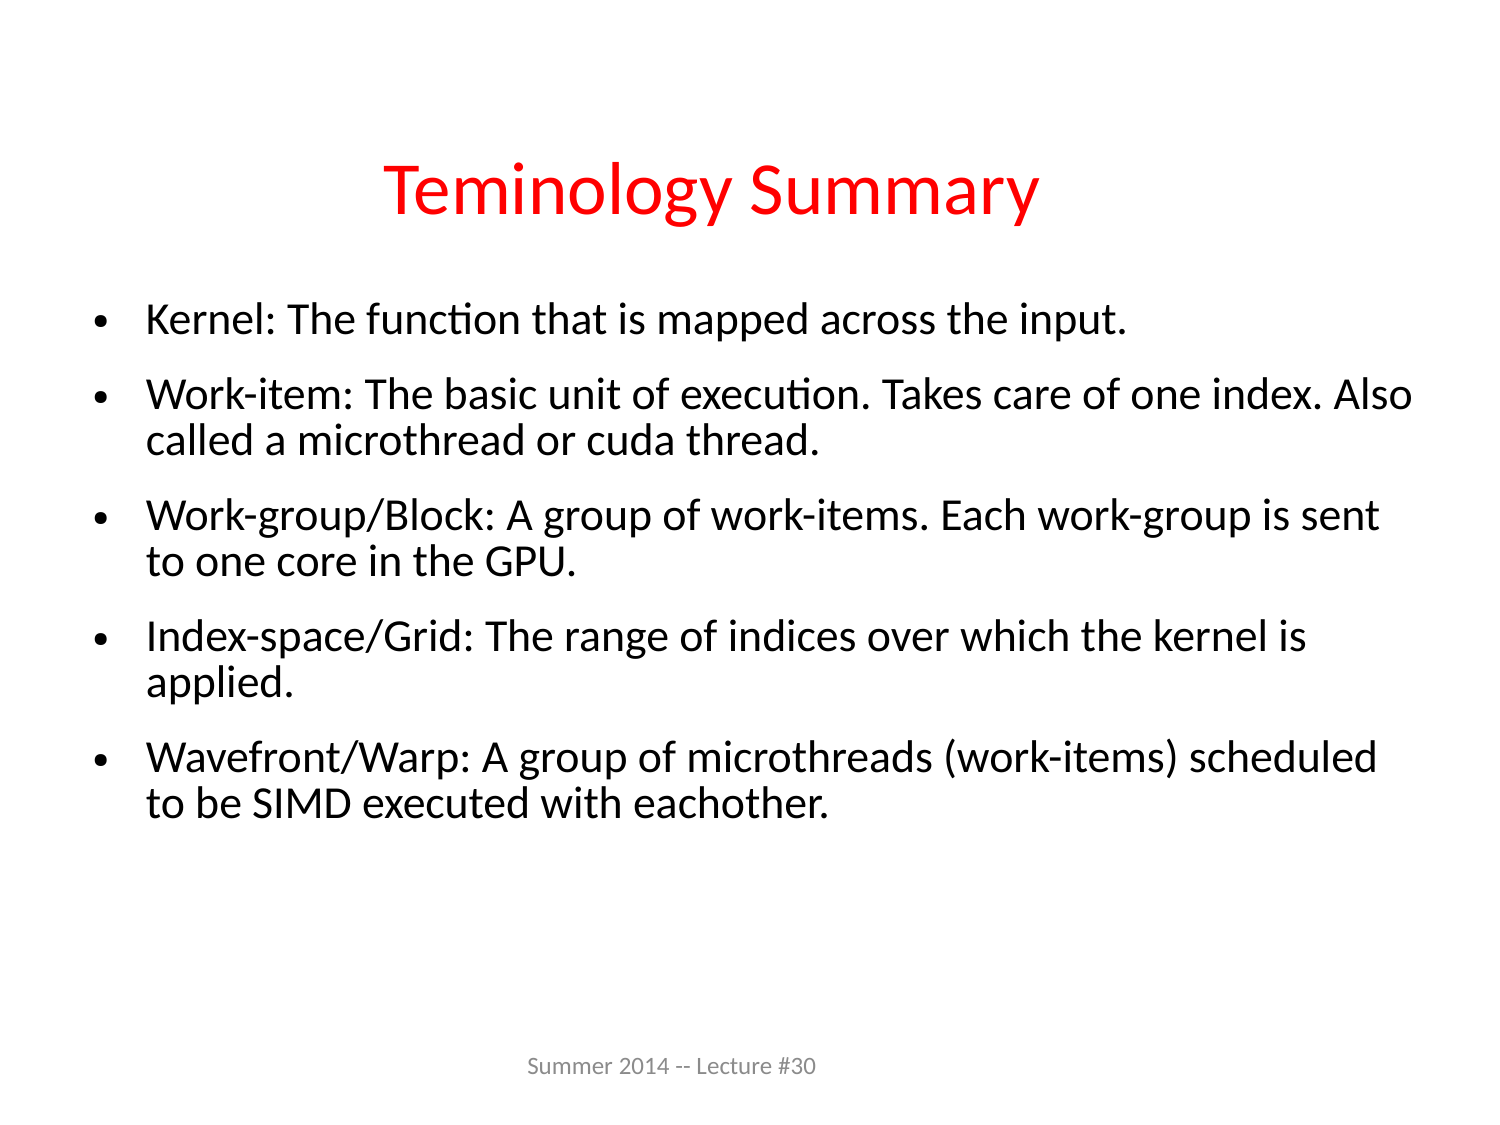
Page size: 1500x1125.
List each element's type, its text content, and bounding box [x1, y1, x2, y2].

title Teminology Summary [75, 75, 1351, 299]
list Kernel: The function that is mapped across the input. Work-item: The basic unit of execution. Takes care of one index. Also called a microthread or cuda thread. Work-group/Block: A group of work-items. Each work-group is sent to one core in the GPU. Index-space/Grid: The range of indices over which the kernel is applied. Wavefront/Warp: A group of microthreads (work-items) scheduled to be SIMD executed with eachother. [75, 299, 1426, 1013]
